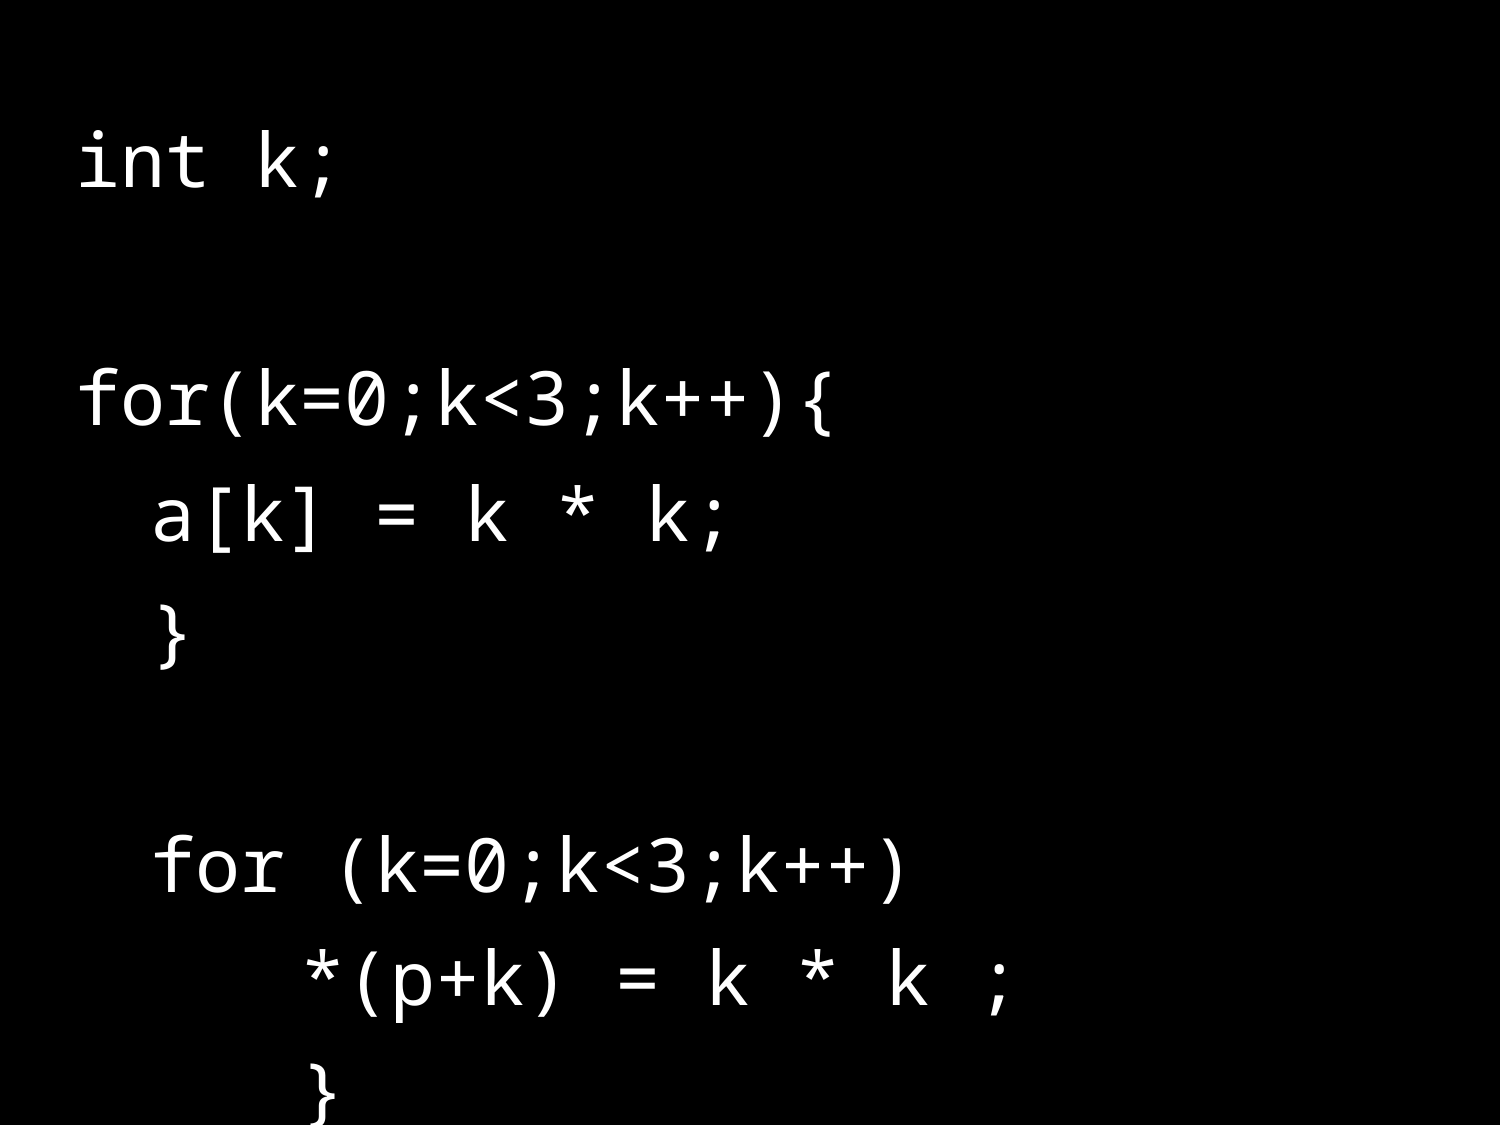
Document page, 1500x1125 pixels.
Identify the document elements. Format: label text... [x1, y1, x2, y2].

list int k; for(k=0;k<3;k++){ a[k] = k * k; } for (k=0;k<3;k++) *(p+k) = k * k ; } [75, 106, 1463, 1005]
